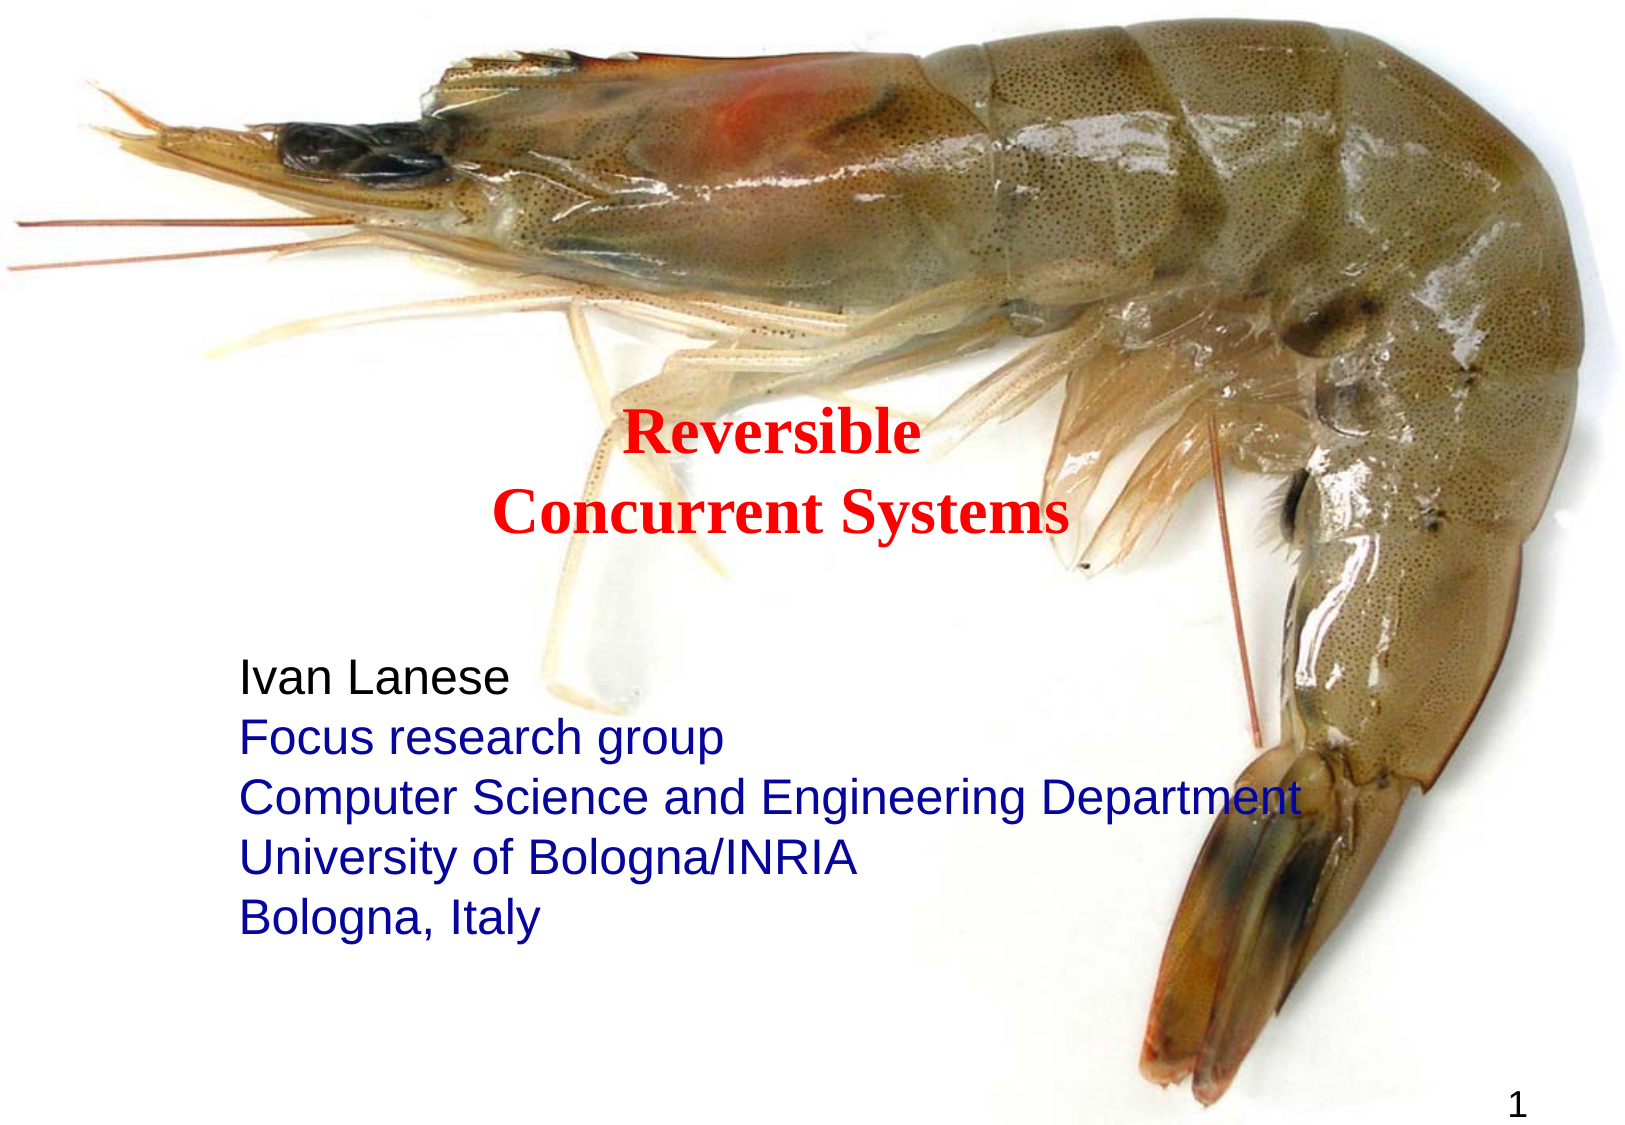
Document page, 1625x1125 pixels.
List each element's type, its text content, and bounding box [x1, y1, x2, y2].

picture [0, 0, 1625, 1125]
text_box Ivan Lanese Focus research group Computer Science and Engineering Department University of Bologna/INRIA Bologna, Italy [223, 637, 1324, 828]
title Reversible Concurrent Systems [246, 398, 1299, 555]
